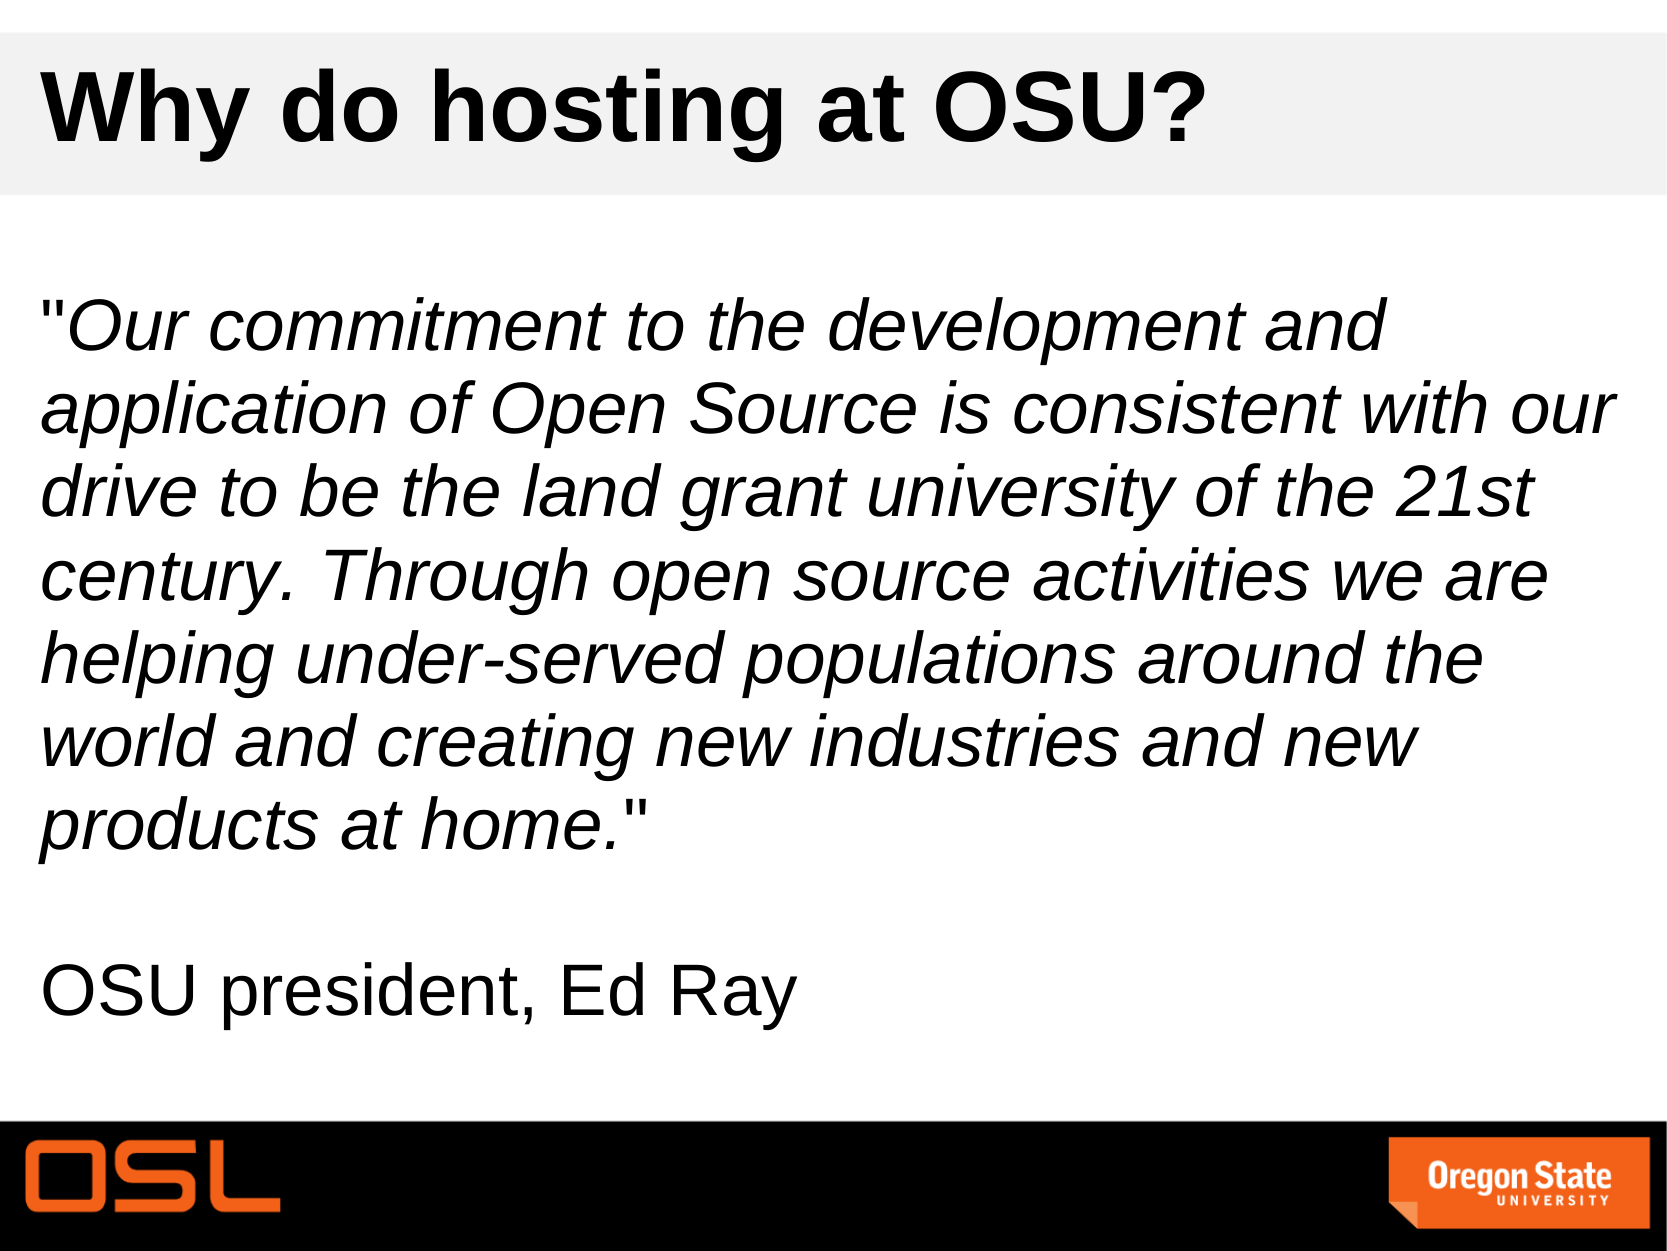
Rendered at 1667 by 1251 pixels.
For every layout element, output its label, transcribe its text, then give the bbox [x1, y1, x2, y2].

title Why do hosting at OSU? [40, 50, 1627, 201]
list "Our commitment to the development and application of Open Source is consistent with our drive to be the land grant university of the 21st century. Through open source activities we are helping under-served populations around the world and creating new industries and new products at home." OSU president, Ed Ray [40, 216, 1625, 1115]
picture [0, 0, 1667, 1251]
